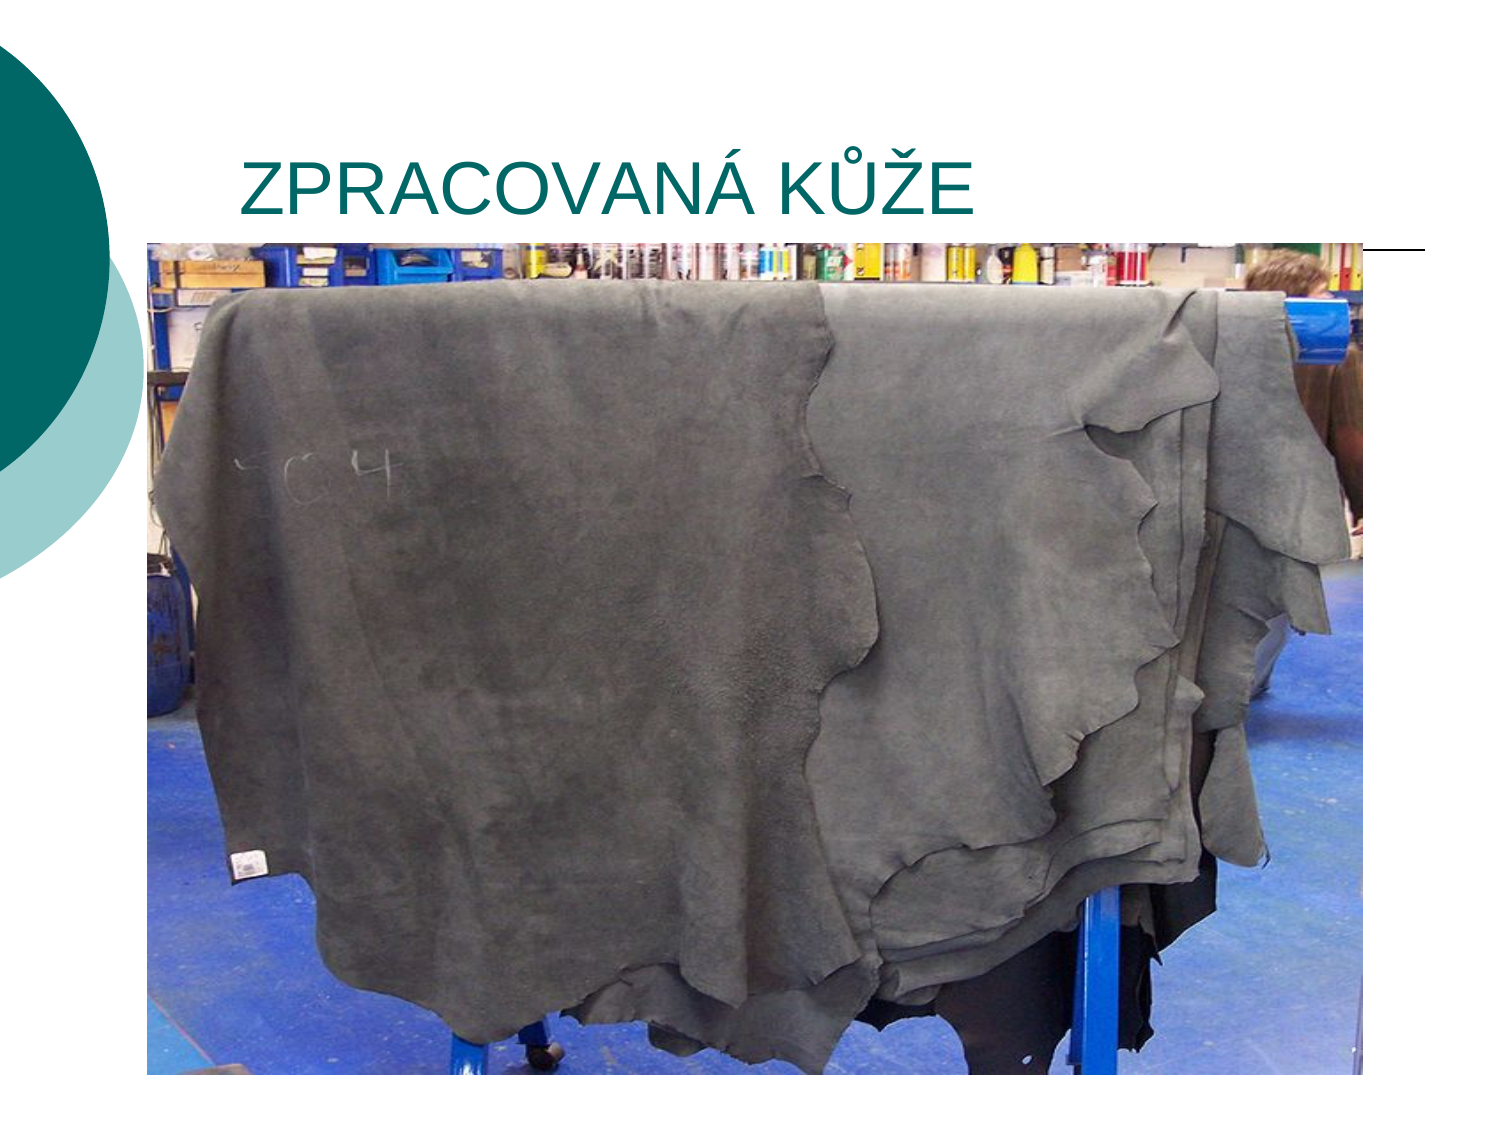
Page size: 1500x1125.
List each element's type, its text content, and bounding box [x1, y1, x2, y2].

title ZPRACOVANÁ KŮŽE [224, 49, 1425, 237]
picture [147, 243, 1363, 1075]
